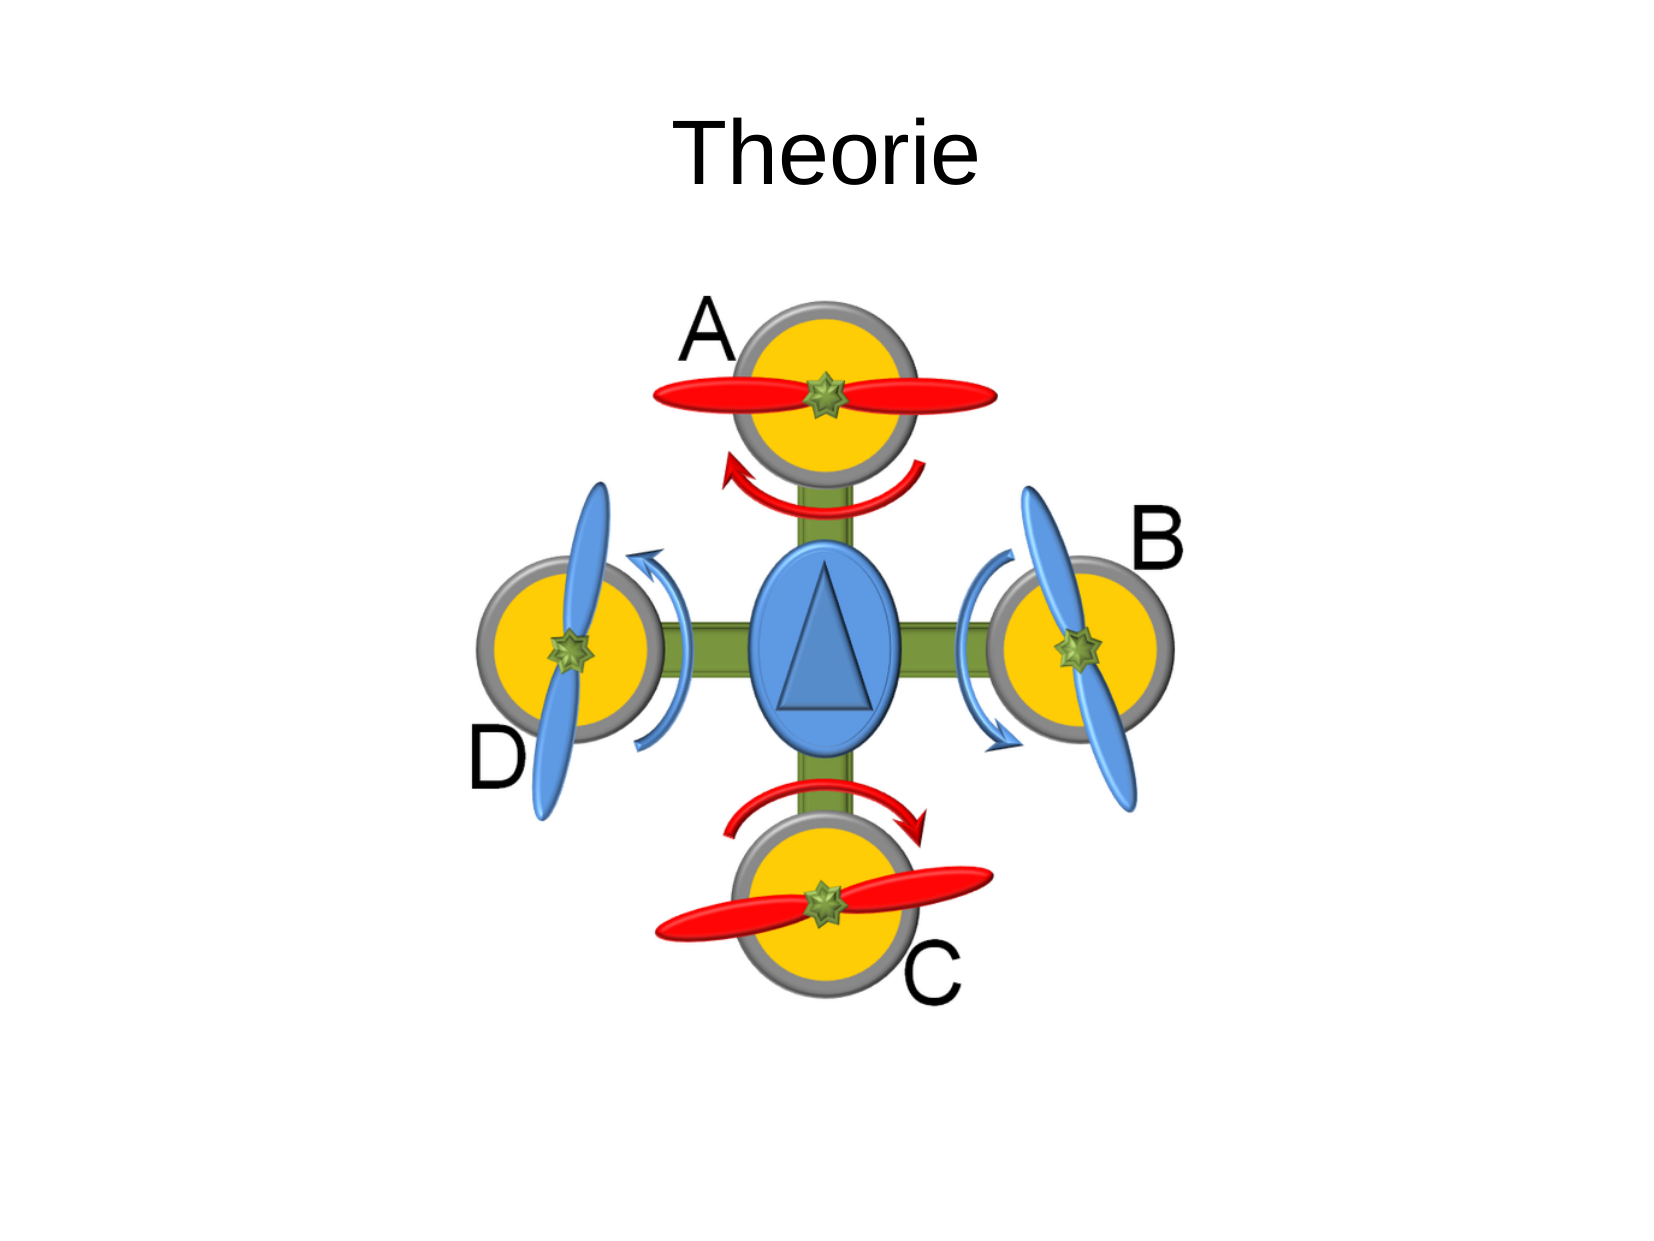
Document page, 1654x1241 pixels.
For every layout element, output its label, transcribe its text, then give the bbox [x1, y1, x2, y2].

title Theorie [82, 49, 1571, 257]
picture [465, 290, 1188, 1010]
